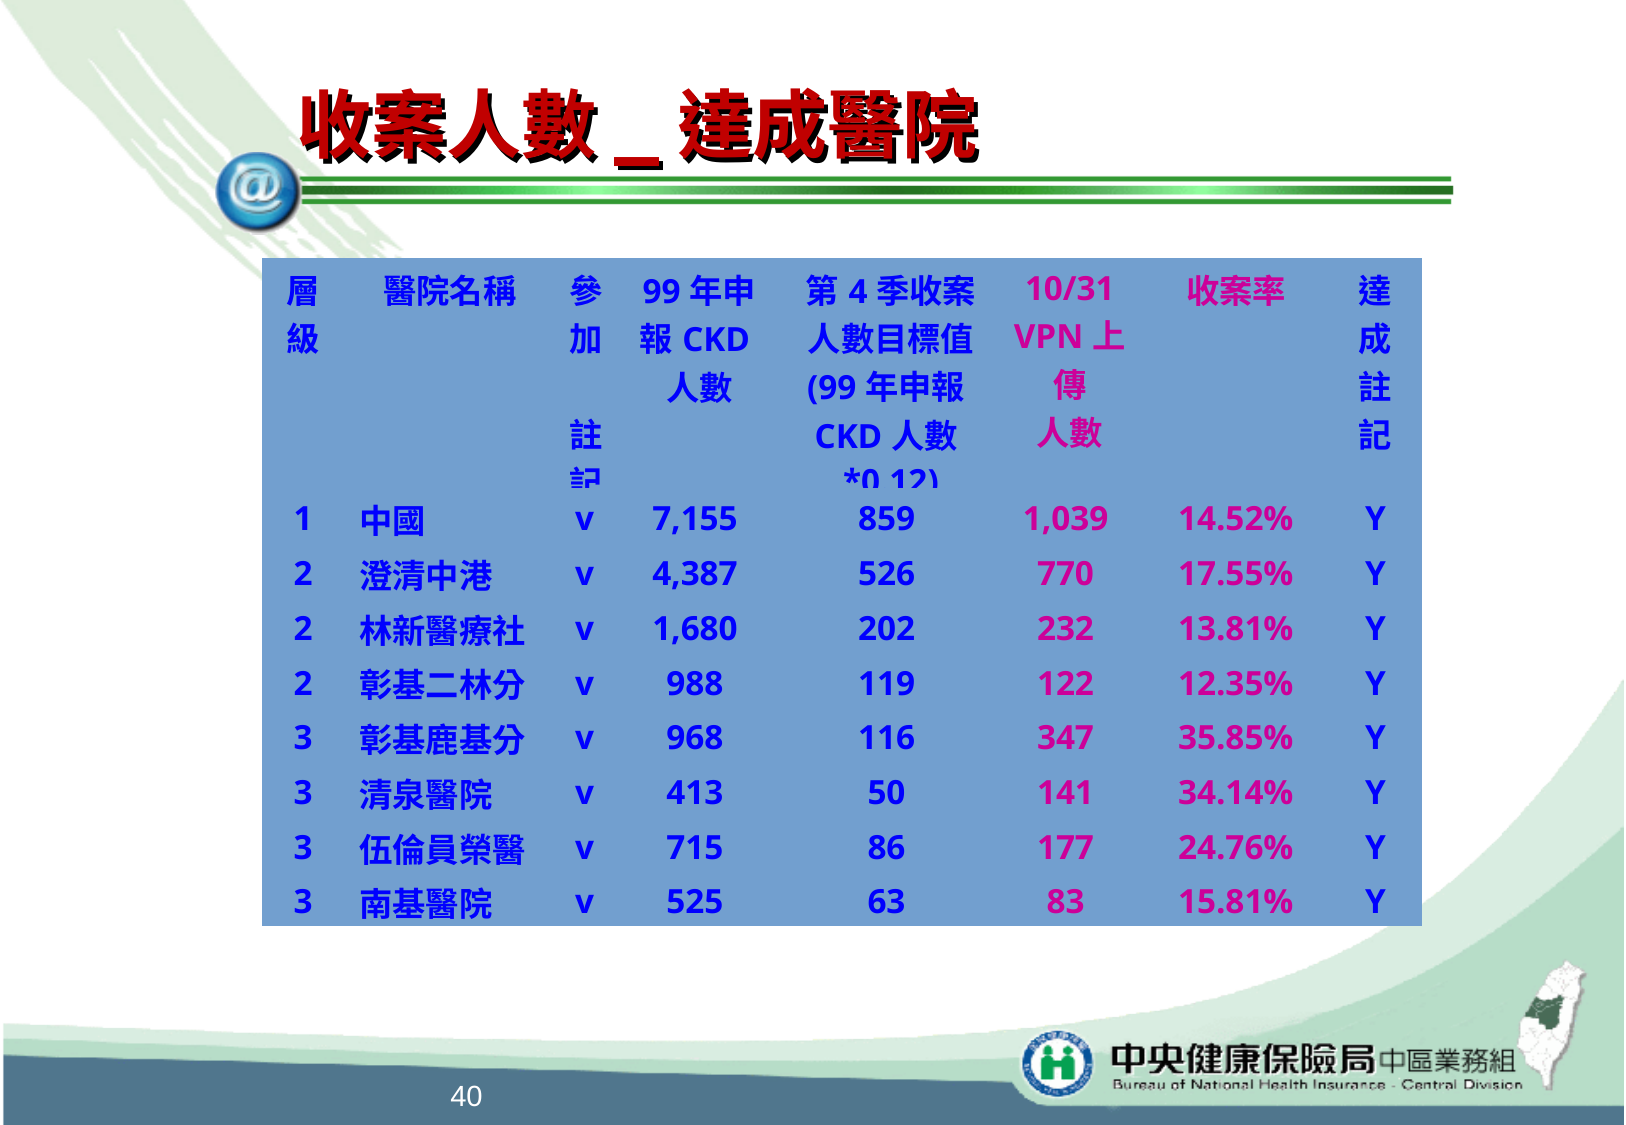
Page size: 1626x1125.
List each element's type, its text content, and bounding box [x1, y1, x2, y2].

table_cell v [555, 652, 615, 707]
table_cell 232 [998, 597, 1142, 652]
table_cell 13.81% [1142, 597, 1329, 652]
table_cell 50 [784, 762, 998, 816]
table_cell 2 [262, 597, 345, 652]
table_cell 3 [262, 871, 345, 926]
table_cell 1,680 [615, 597, 784, 652]
table_cell 林新醫療社 [345, 597, 555, 652]
table_cell Y [1329, 597, 1422, 652]
table_cell 12.35% [1142, 652, 1329, 707]
table_cell 116 [784, 707, 998, 762]
table_cell 715 [615, 816, 784, 871]
table_cell 彰基二林分 [345, 652, 555, 707]
table_cell Y [1329, 652, 1422, 707]
table_cell 526 [784, 543, 998, 597]
table_cell 2 [262, 543, 345, 597]
table_cell v [555, 707, 615, 762]
table_cell 伍倫員榮醫 [345, 816, 555, 871]
table_cell 1,039 [998, 488, 1142, 543]
table_cell 7,155 [615, 488, 784, 543]
table_cell Y [1329, 871, 1422, 926]
table_cell 859 [784, 488, 998, 543]
table_cell 525 [615, 871, 784, 926]
table_cell v [555, 543, 615, 597]
table_cell v [555, 871, 615, 926]
table_cell Y [1329, 816, 1422, 871]
table_cell 122 [998, 652, 1142, 707]
table_cell 中國 [345, 488, 555, 543]
table_cell v [555, 762, 615, 816]
table_cell 15.81% [1142, 871, 1329, 926]
table_cell 83 [998, 871, 1142, 926]
table_header 10/31 VPN上傳 人數 [998, 258, 1142, 488]
table_cell 119 [784, 652, 998, 707]
table_header 第4季收案人數目標值 (99年申報CKD人數*0.12) [784, 258, 998, 488]
table_cell Y [1329, 488, 1422, 543]
table_cell 86 [784, 816, 998, 871]
table_cell 3 [262, 762, 345, 816]
table_cell 347 [998, 707, 1142, 762]
table_cell 177 [998, 816, 1142, 871]
table_cell 34.14% [1142, 762, 1329, 816]
table_cell 968 [615, 707, 784, 762]
table_cell 202 [784, 597, 998, 652]
table_cell 17.55% [1142, 543, 1329, 597]
table_header 參加 註記 [555, 258, 615, 488]
table_header 99年申報CKD人數 [615, 258, 784, 488]
table_cell 24.76% [1142, 816, 1329, 871]
text_box 收案人數_達成醫院 [281, 70, 1625, 175]
table_cell v [555, 597, 615, 652]
table_cell Y [1329, 762, 1422, 816]
table_header 醫院名稱 [345, 258, 555, 488]
table_header 層級 [262, 258, 345, 488]
table_cell v [555, 816, 615, 871]
table_cell 141 [998, 762, 1142, 816]
text_box [435, 1065, 815, 1125]
table_cell 彰基鹿基分 [345, 707, 555, 762]
table_cell 4,387 [615, 543, 784, 597]
table_cell 14.52% [1142, 488, 1329, 543]
table_cell 清泉醫院 [345, 762, 555, 816]
table_cell 770 [998, 543, 1142, 597]
table_cell 1 [262, 488, 345, 543]
table_cell Y [1329, 707, 1422, 762]
table_header 收案率 [1142, 258, 1329, 488]
table_cell 澄清中港 [345, 543, 555, 597]
table_cell 南基醫院 [345, 871, 555, 926]
table_cell Y [1329, 543, 1422, 597]
table_cell v [555, 488, 615, 543]
table_cell 35.85% [1142, 707, 1329, 762]
table_header 達成註記 [1329, 258, 1422, 488]
table_cell 988 [615, 652, 784, 707]
table_cell 3 [262, 816, 345, 871]
table_cell 2 [262, 652, 345, 707]
table_cell 413 [615, 762, 784, 816]
table_cell 63 [784, 871, 998, 926]
table_cell 3 [262, 707, 345, 762]
